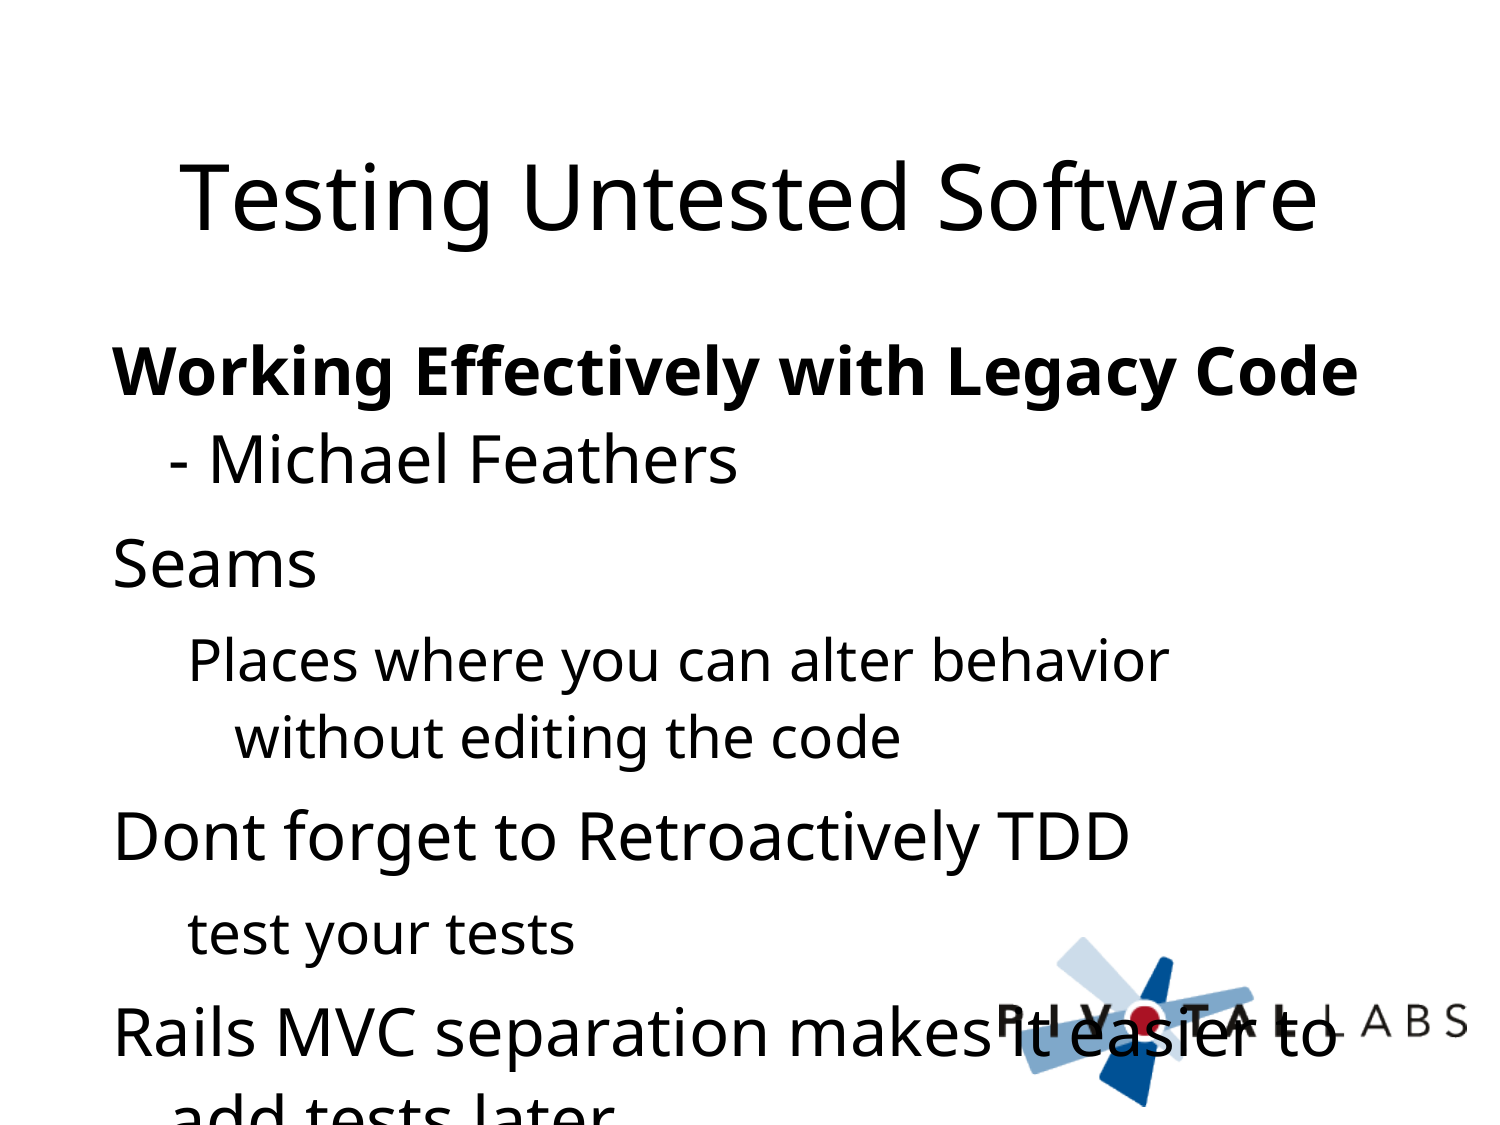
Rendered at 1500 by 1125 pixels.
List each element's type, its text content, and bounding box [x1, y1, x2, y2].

list Working Effectively with Legacy Code - Michael Feathers Seams Places where you can alter behavior without editing the code Dont forget to Retroactively TDD test your tests Rails MVC separation makes it easier to add tests later [112, 324, 1388, 1082]
title Testing Untested Software [112, 76, 1388, 312]
picture [999, 937, 1467, 1107]
